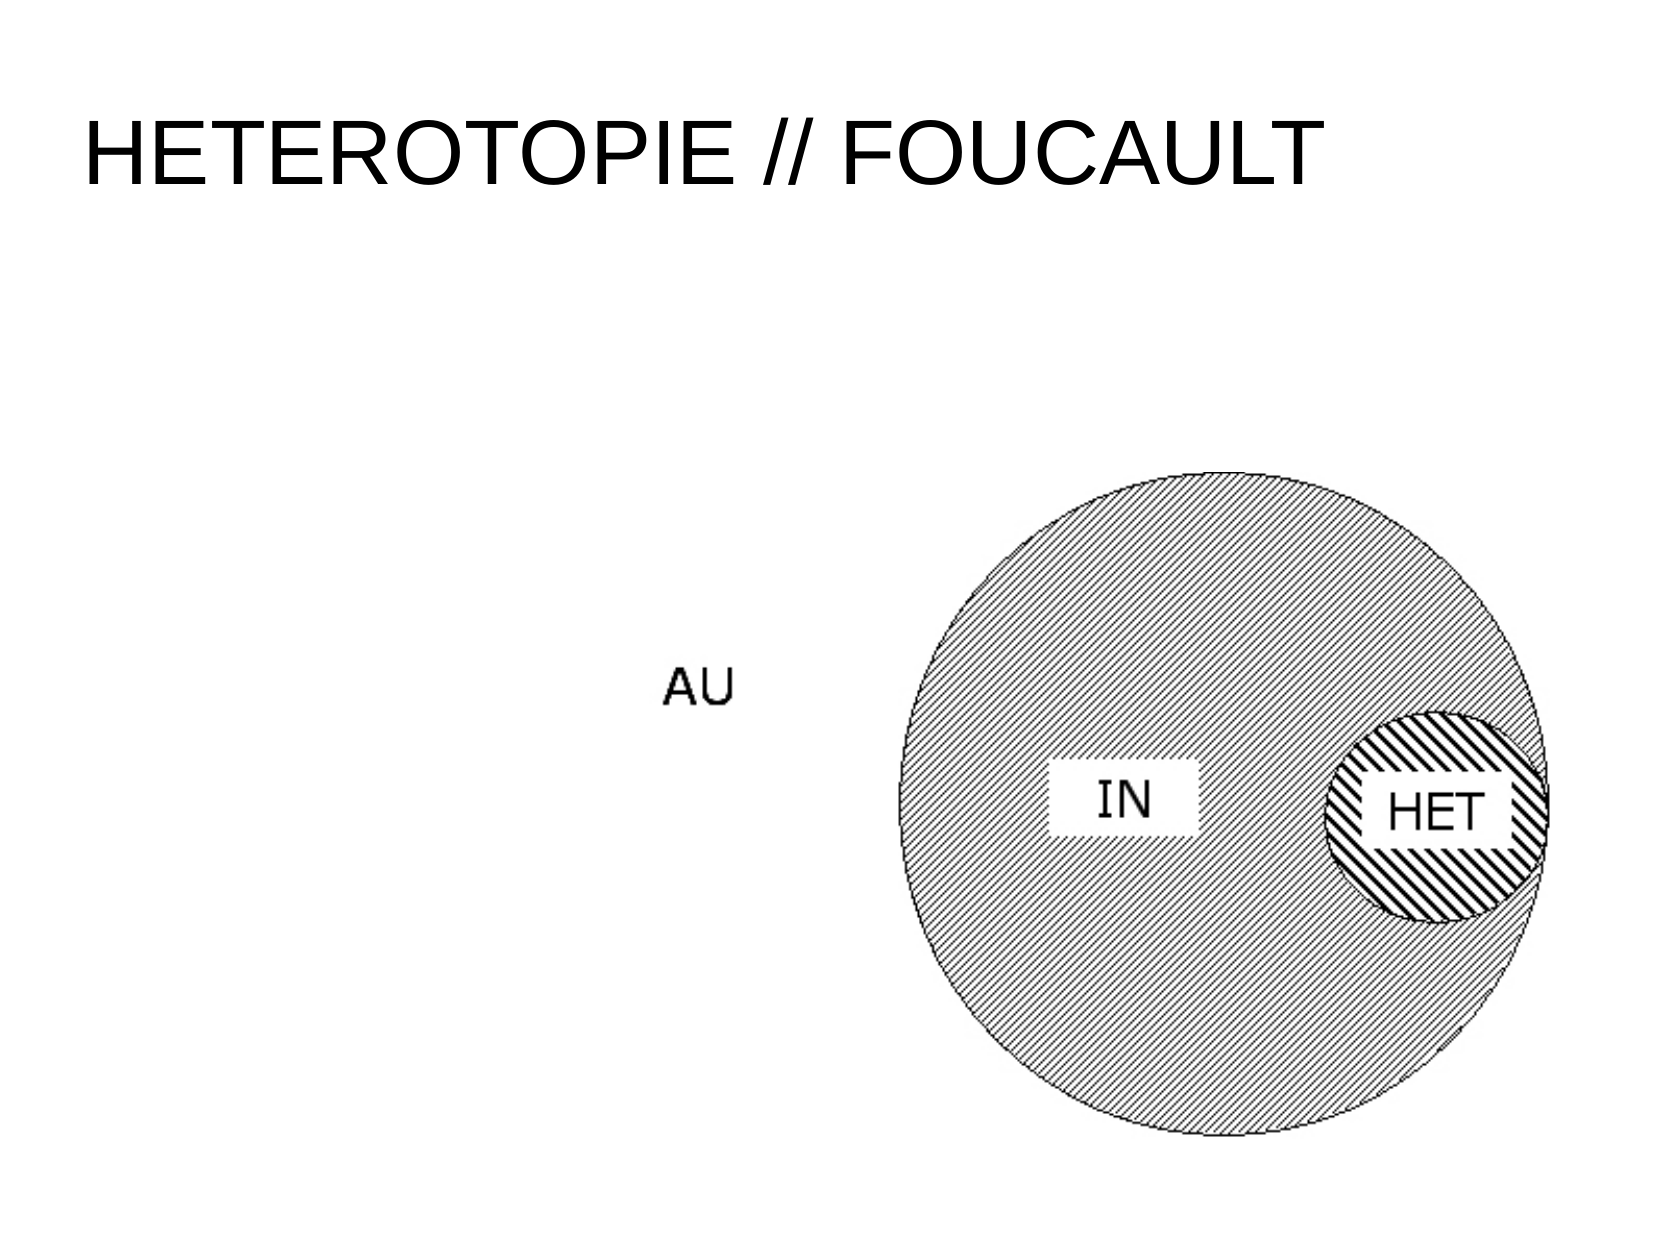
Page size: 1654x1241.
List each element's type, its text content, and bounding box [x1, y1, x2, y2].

title HETEROTOPIE // FOUCAULT [82, 56, 1571, 250]
picture [649, 472, 1552, 1140]
